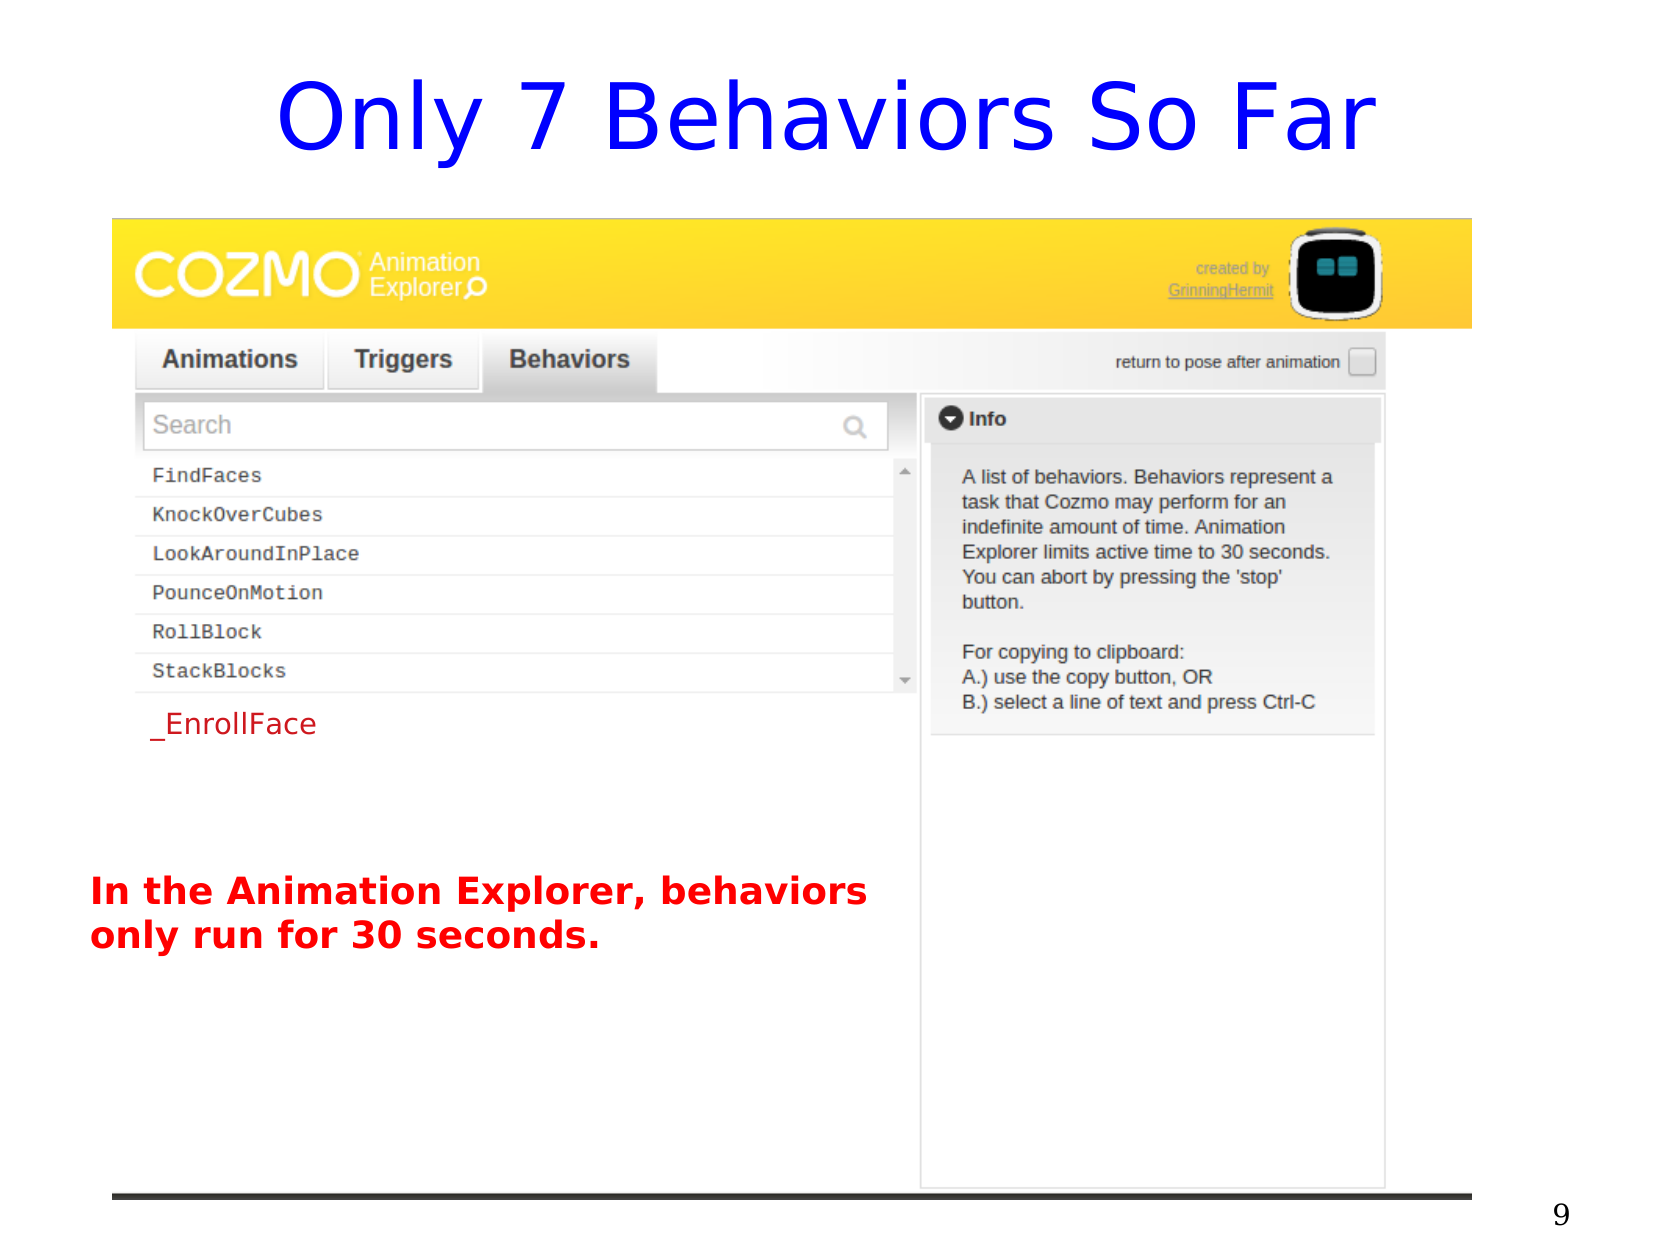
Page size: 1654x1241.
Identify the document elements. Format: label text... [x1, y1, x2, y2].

title Only 7 Behaviors So Far [82, 13, 1571, 222]
text_box In the Animation Explorer, behaviors only run for 30 seconds. [75, 862, 901, 966]
text_box _EnrollFace [135, 700, 491, 750]
picture [112, 222, 1472, 1201]
